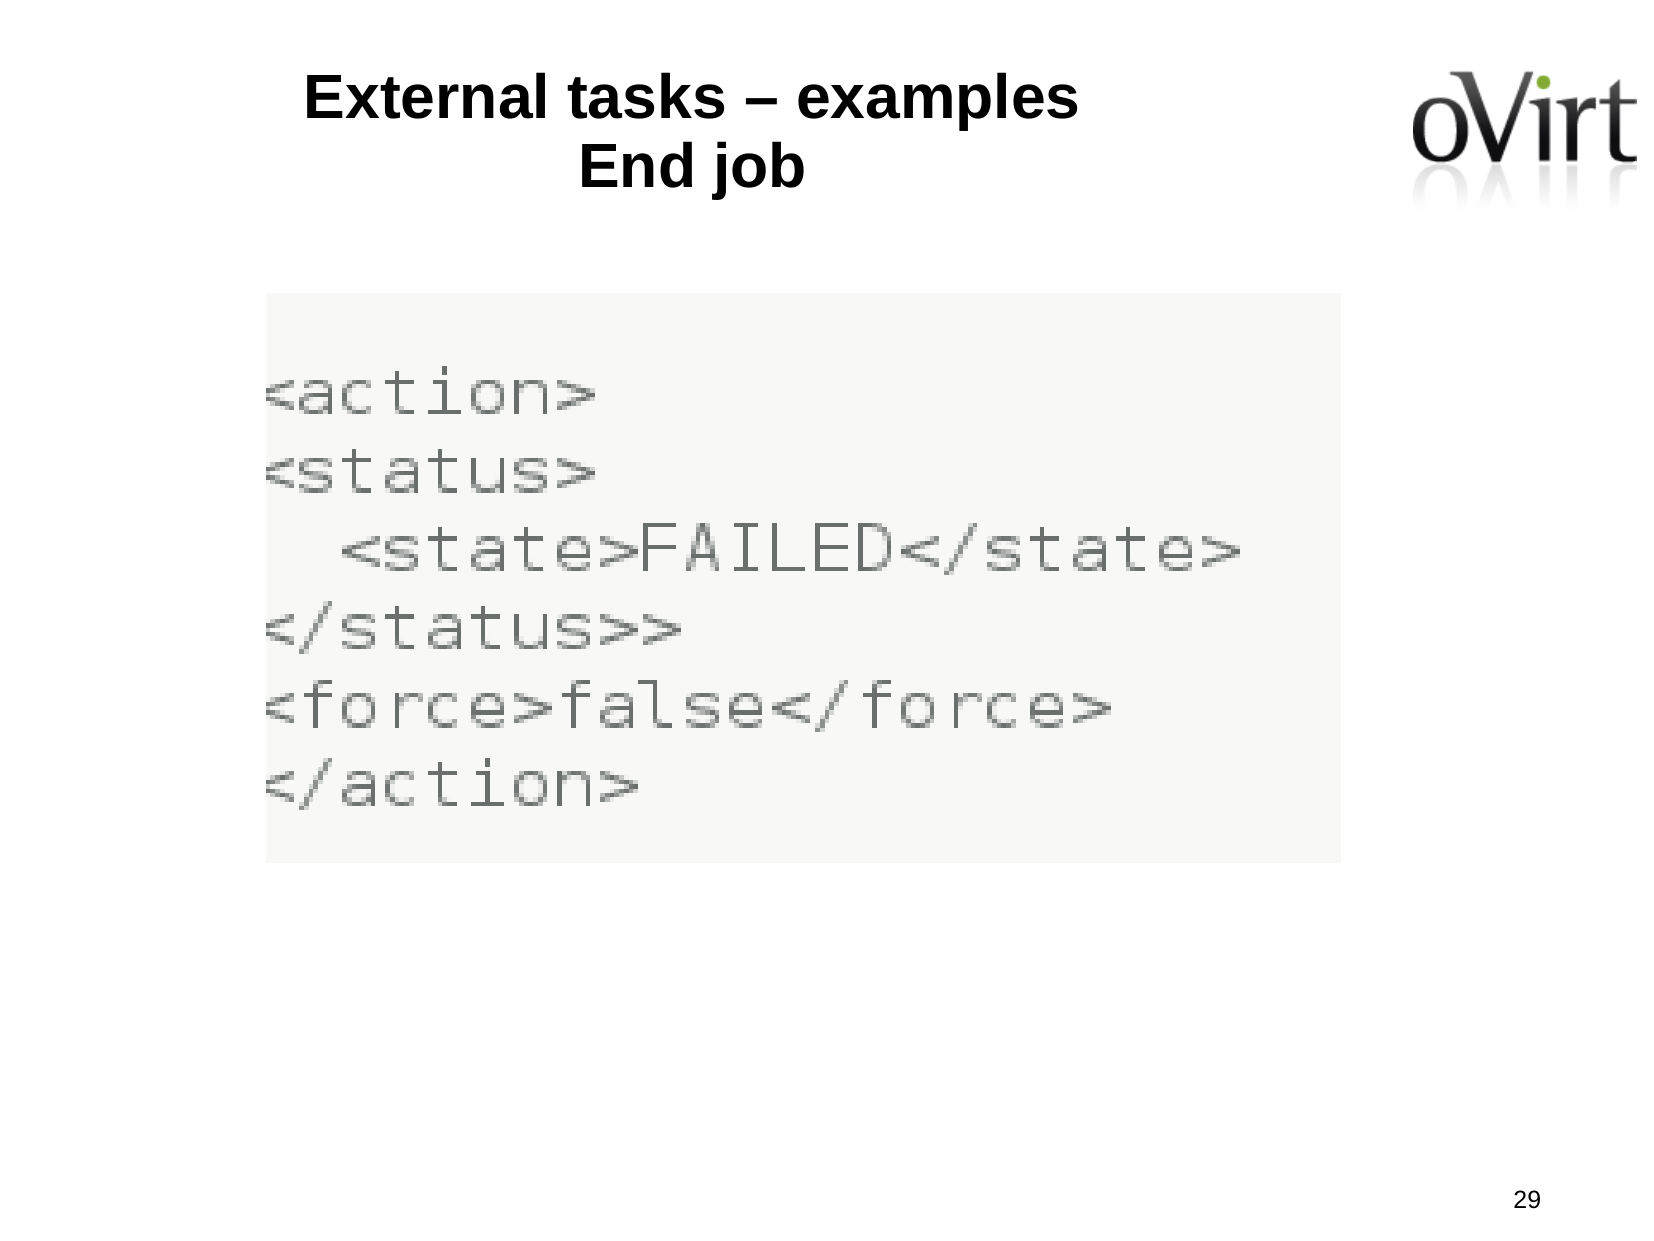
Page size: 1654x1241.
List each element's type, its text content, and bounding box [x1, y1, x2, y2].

picture [1413, 63, 1637, 212]
picture [266, 293, 1341, 863]
title External tasks – examples End job [82, 37, 1303, 226]
